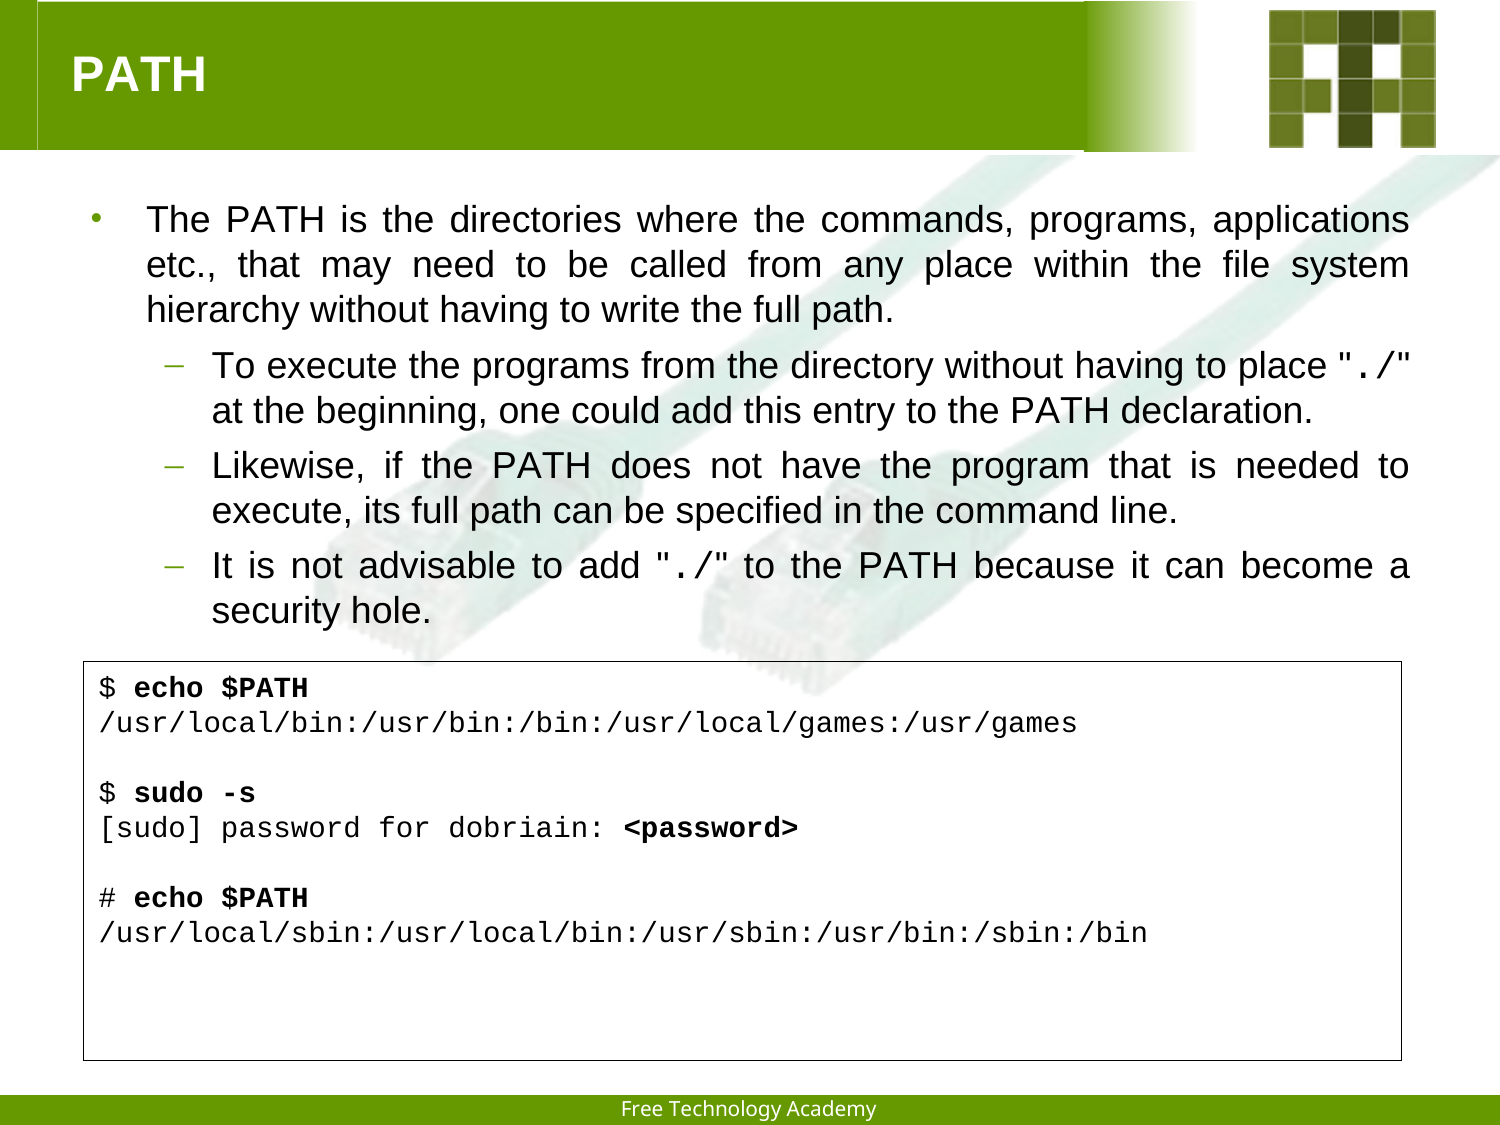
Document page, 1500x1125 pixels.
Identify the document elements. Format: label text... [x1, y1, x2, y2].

text_box $ echo $PATH /usr/local/bin:/usr/bin:/bin:/usr/local/games:/usr/games $ sudo -s [sudo] password for dobriain: <password> # echo $PATH /usr/local/sbin:/usr/local/bin:/usr/sbin:/usr/bin:/sbin:/bin [83, 721, 1402, 1061]
title PATH [56, 1, 1107, 152]
list The PATH is the directories where the commands, programs, applications etc., that may need to be called from any place within the file system hierarchy without having to write the full path. To execute the programs from the directory without having to place "./" at the beginning, one could add this entry to the PATH declaration. Likewise, if the PATH does not have the program that is needed to execute, its full path can be specified in the command line. It is not advisable to add "./" to the PATH because it can become a security hole. [75, 187, 1426, 721]
picture [1269, 10, 1436, 148]
